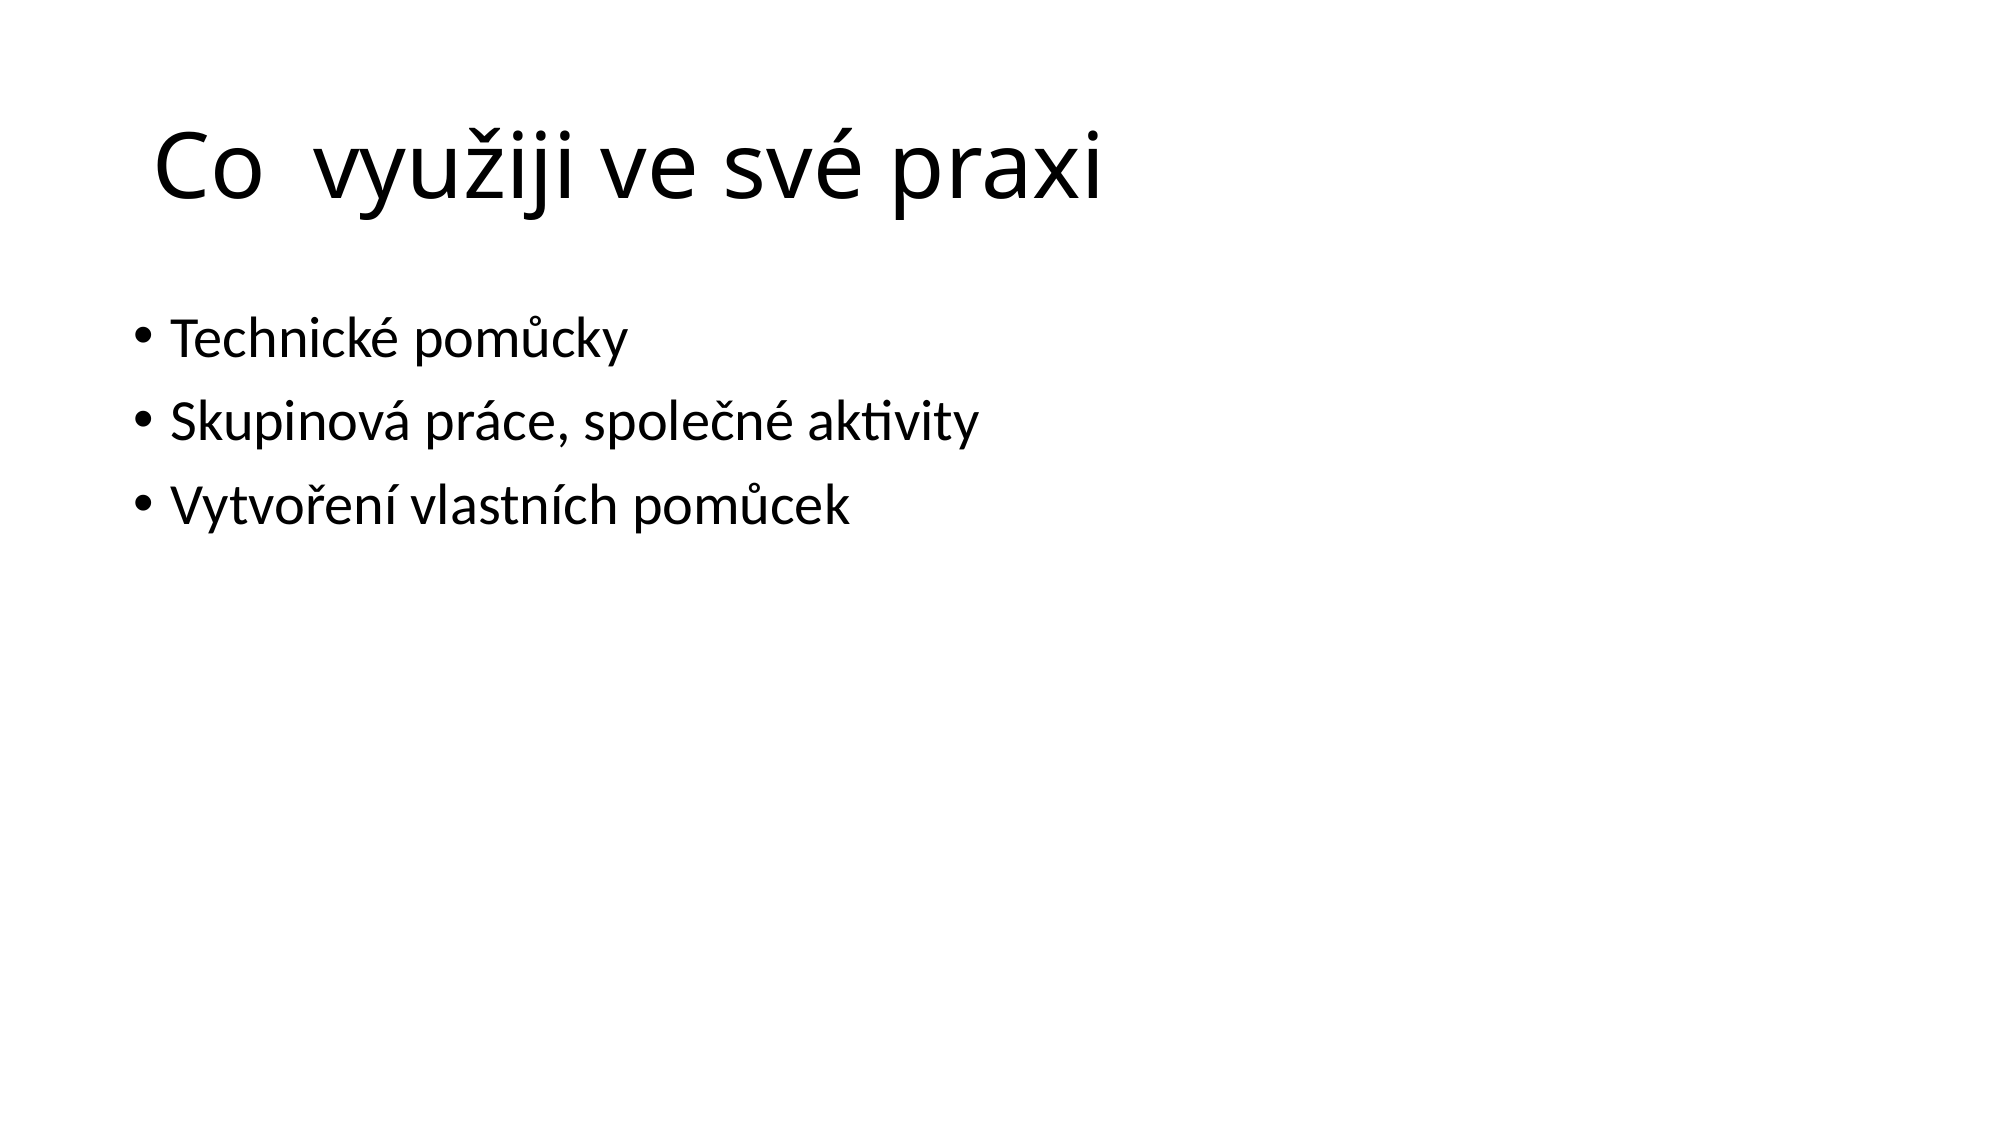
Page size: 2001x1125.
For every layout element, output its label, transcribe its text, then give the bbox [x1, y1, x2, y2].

title Co využiji ve své praxi [137, 59, 1863, 278]
list Technické pomůcky Skupinová práce, společné aktivity Vytvoření vlastních pomůcek [118, 299, 1844, 1014]
